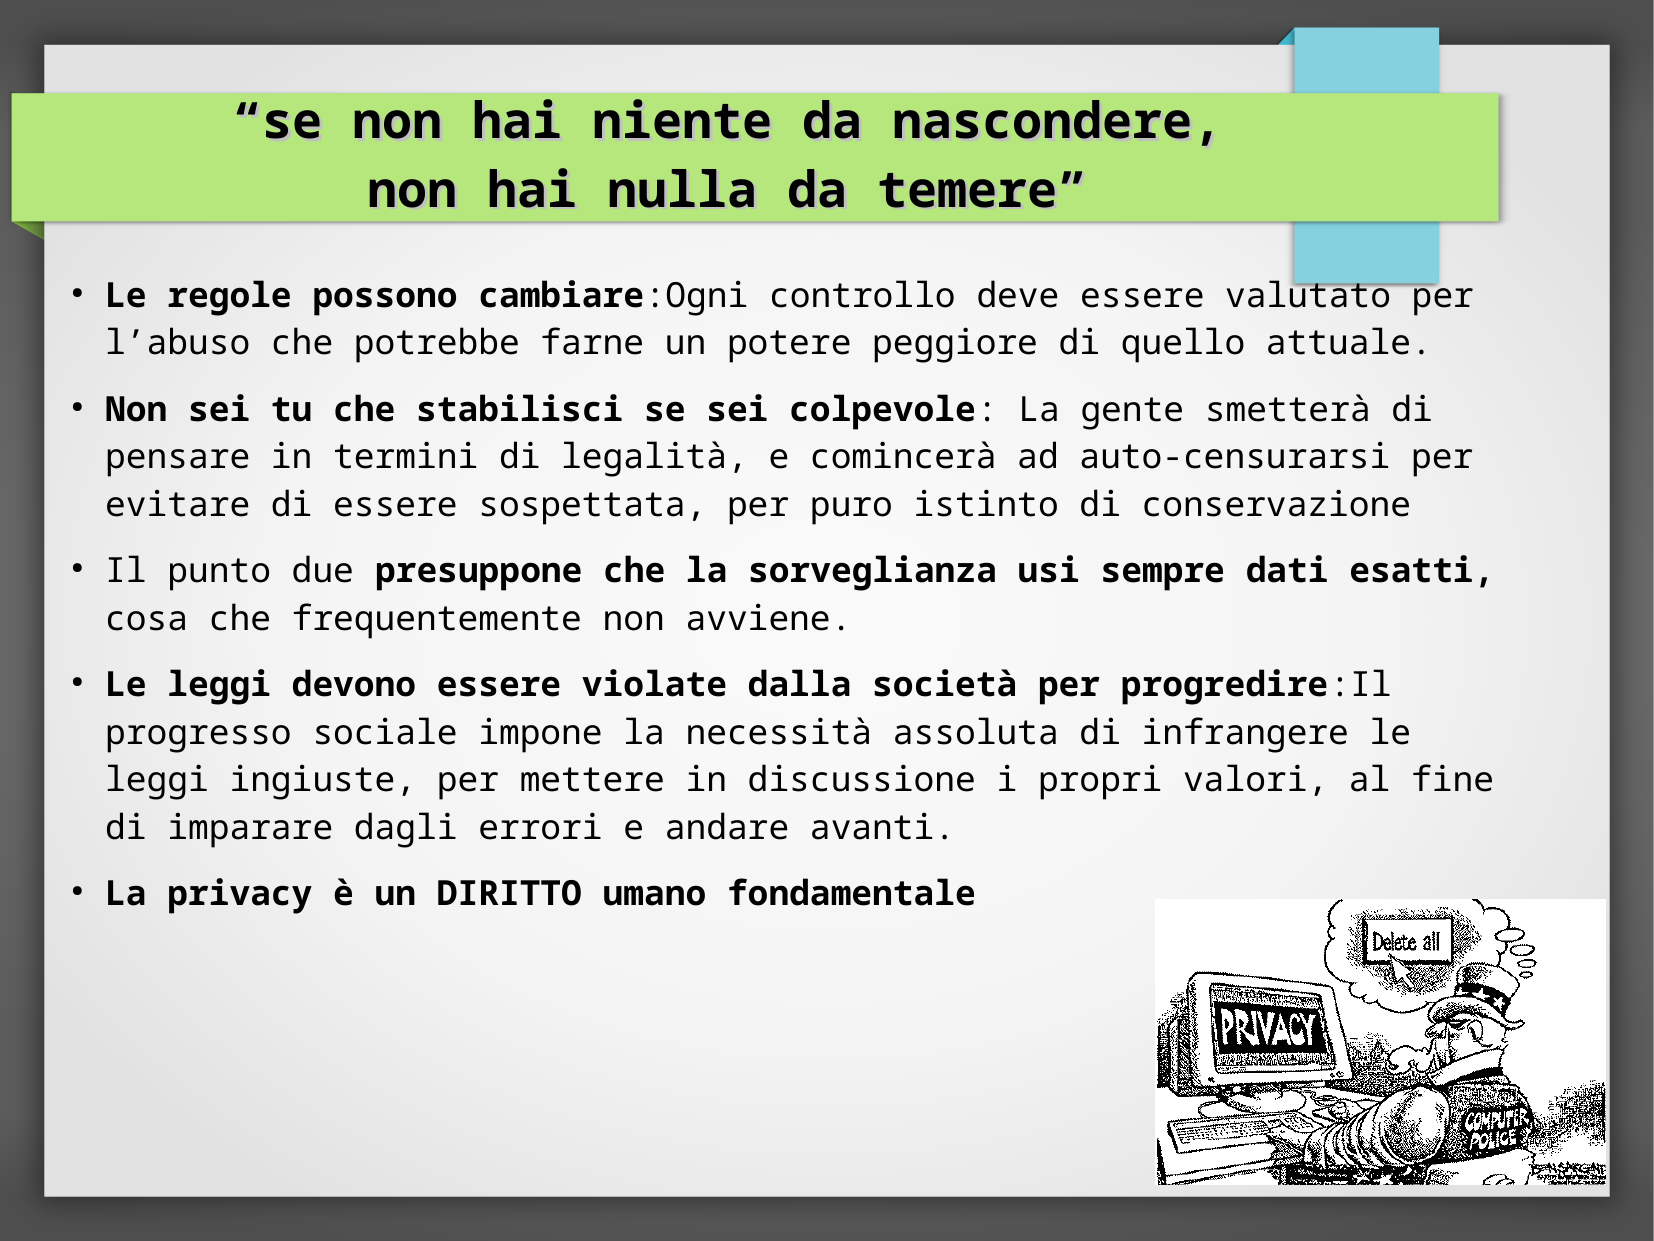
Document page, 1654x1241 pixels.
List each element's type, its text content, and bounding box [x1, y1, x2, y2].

title “se non hai niente da nascondere, non hai nulla da temere” [210, 94, 1246, 213]
picture [0, 0, 1654, 1241]
list Le regole possono cambiare:Ogni controllo deve essere valutato per l’abuso che potrebbe farne un potere peggiore di quello attuale. Non sei tu che stabilisci se sei colpevole: La gente smetterà di pensare in termini di legalità, e comincerà ad auto-censurarsi per evitare di essere sospettata, per puro istinto di conservazione Il punto due presuppone che la sorveglianza usi sempre dati esatti, cosa che frequentemente non avviene. Le leggi devono essere violate dalla società per progredire:Il progresso sociale impone la necessità assoluta di infrangere le leggi ingiuste, per mettere in discussione i propri valori, al fine di imparare dagli errori e andare avanti. La privacy è un DIRITTO umano fondamentale [59, 270, 1516, 990]
